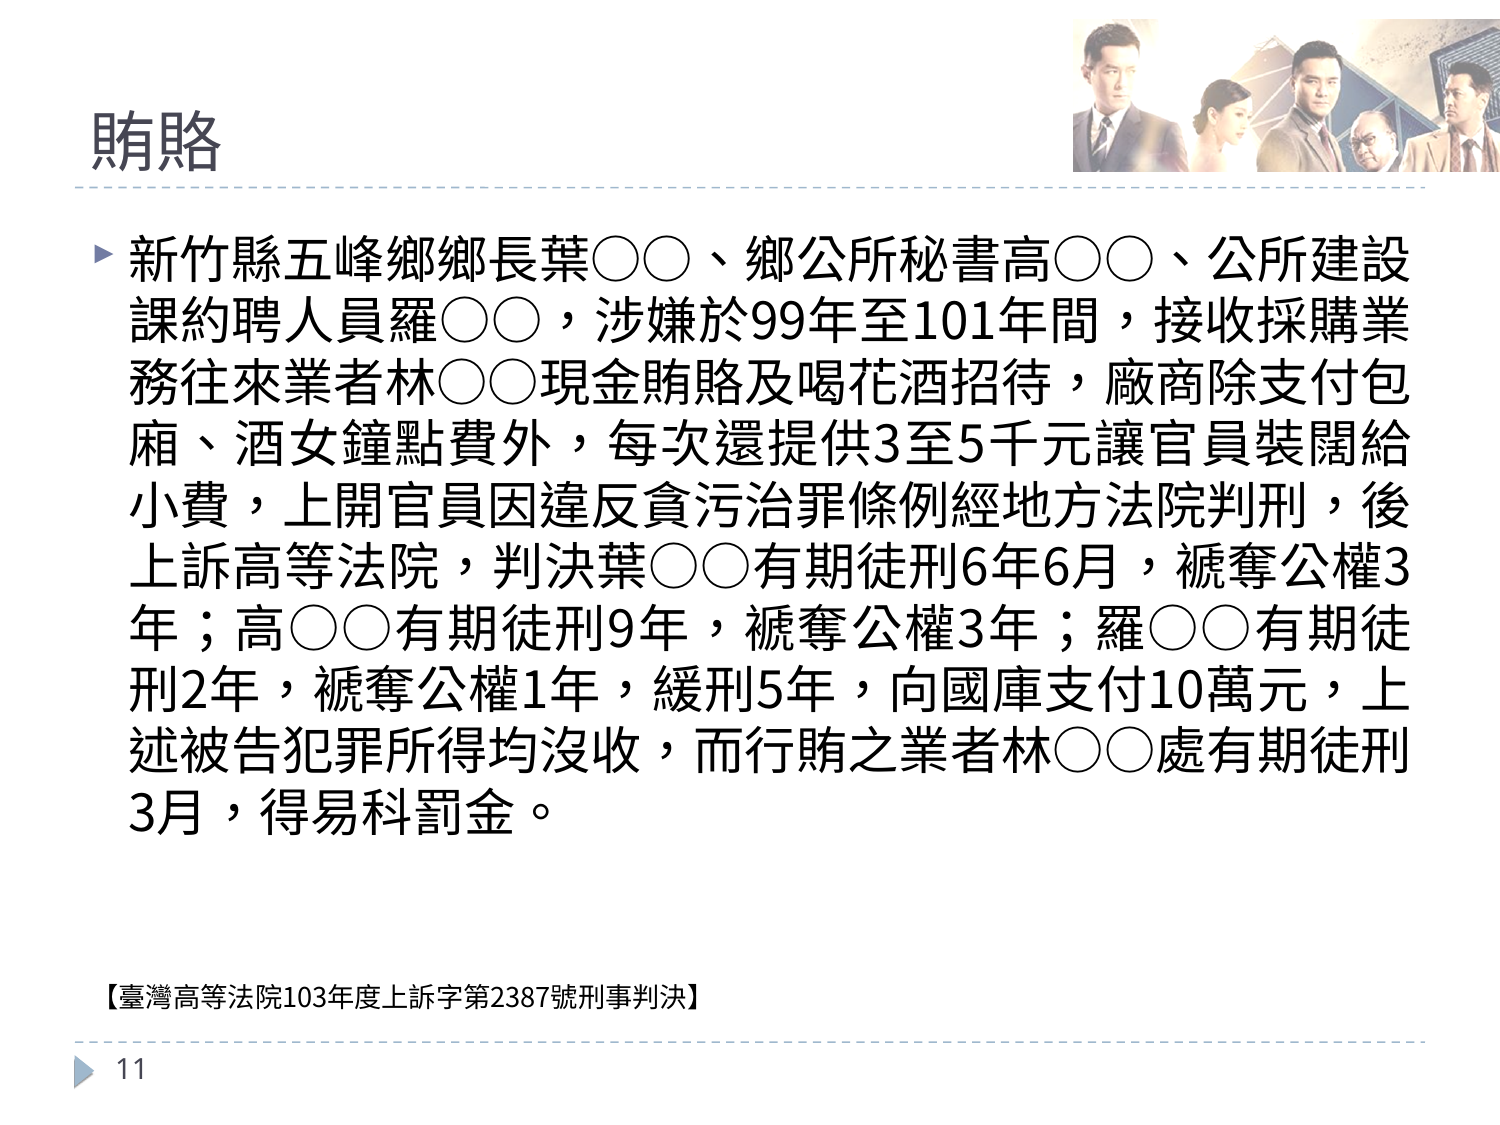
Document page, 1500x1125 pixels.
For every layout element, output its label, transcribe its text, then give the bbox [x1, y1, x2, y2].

title 賄賂 [75, 24, 1425, 188]
slide_number <編號> [100, 1042, 426, 1103]
picture [1073, 19, 1500, 172]
list 新竹縣五峰鄉鄉長葉○○、鄉公所秘書高○○、公所建設課約聘人員羅○○，涉嫌於99年至101年間，接收採購業務往來業者林○○現金賄賂及喝花酒招待，廠商除支付包廂、酒女鐘點費外，每次還提供3至5千元讓官員裝闊給小費，上開官員因違反貪污治罪條例經地方法院判刑，後上訴高等法院，判決葉○○有期徒刑6年6月，褫奪公權3年；高○○有期徒刑9年，褫奪公權3年；羅○○有期徒刑2年，褫奪公權1年，緩刑5年，向國庫支付10萬元，上述被告犯罪所得均沒收，而行賄之業者林○○處有期徒刑3月，得易科罰金。 【臺灣高等法院103年度上訴字第2387號刑事判決】 [76, 219, 1427, 1030]
